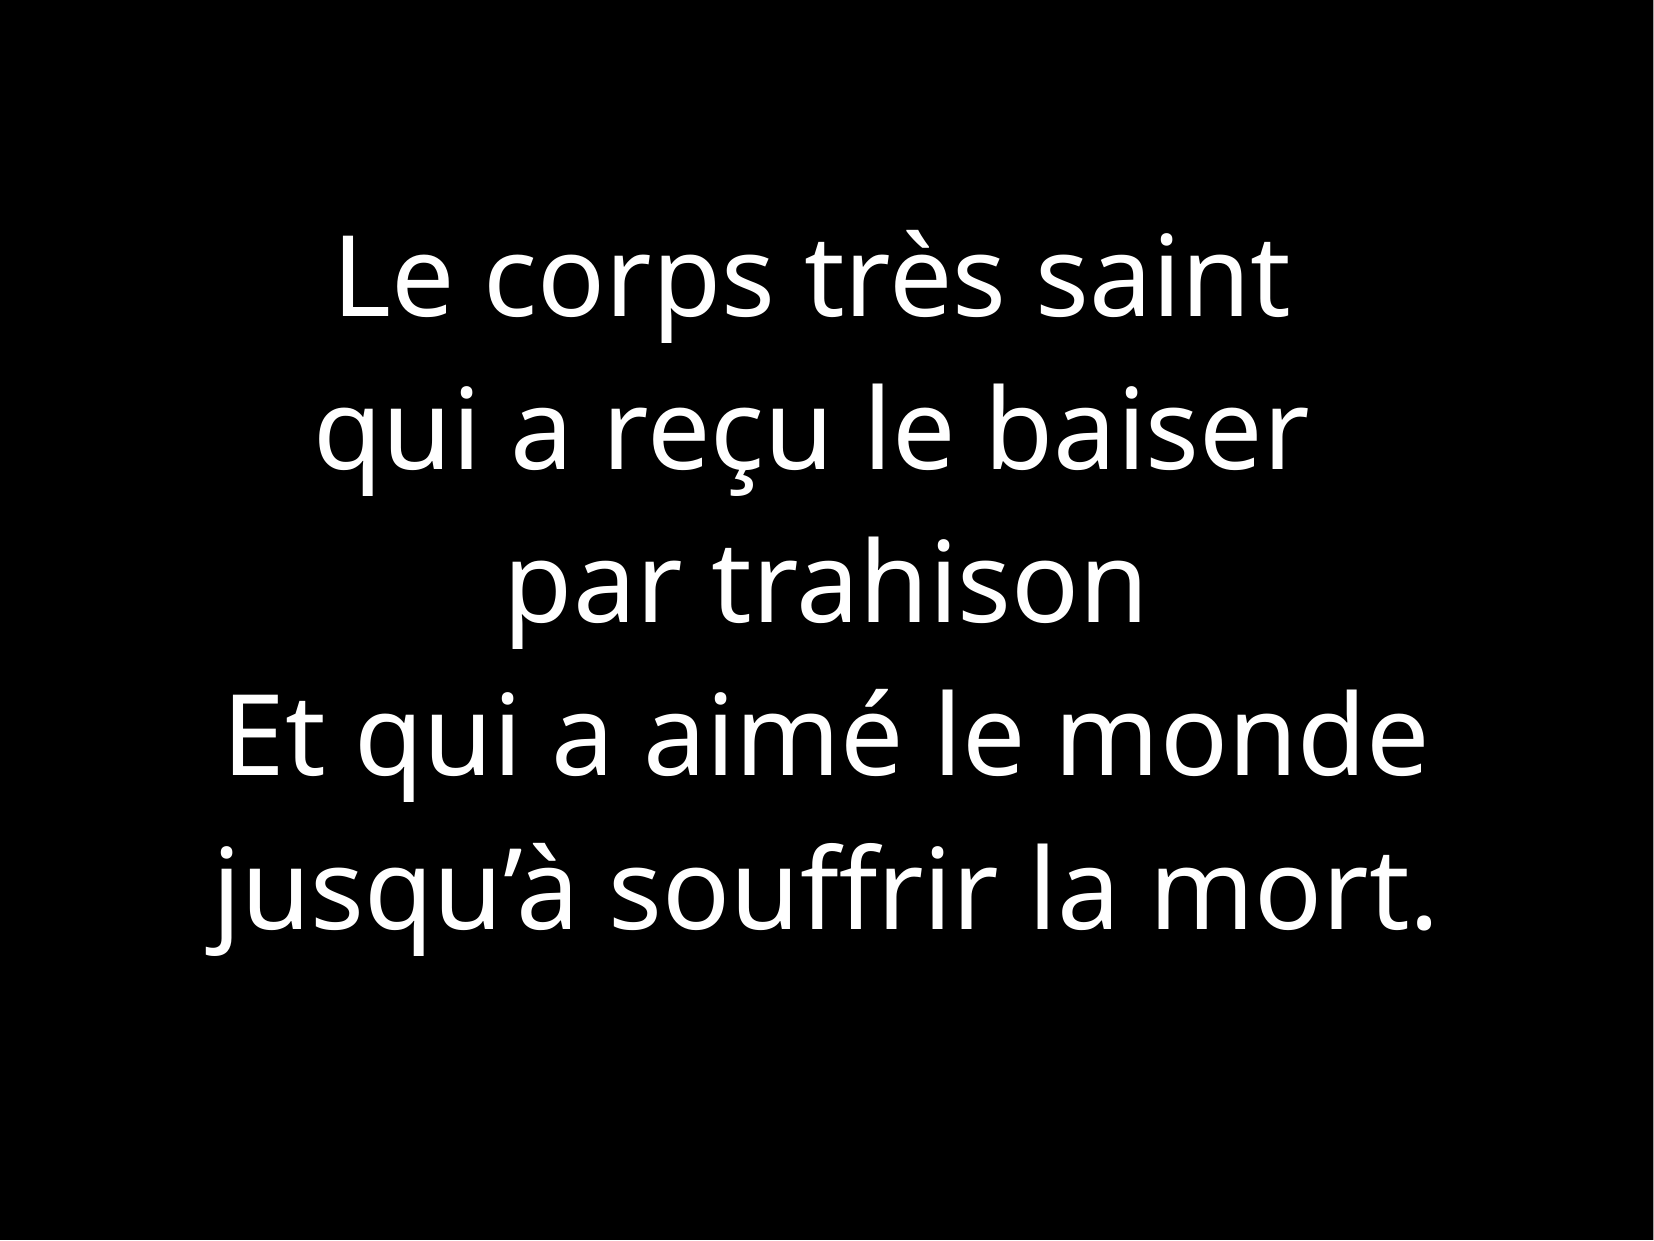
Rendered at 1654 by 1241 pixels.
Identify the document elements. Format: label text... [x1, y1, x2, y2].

subtitle Le corps très saint qui a reçu le baiser par trahison Et qui a aimé le monde jusqu’à souffrir la mort. [82, 49, 1571, 1109]
